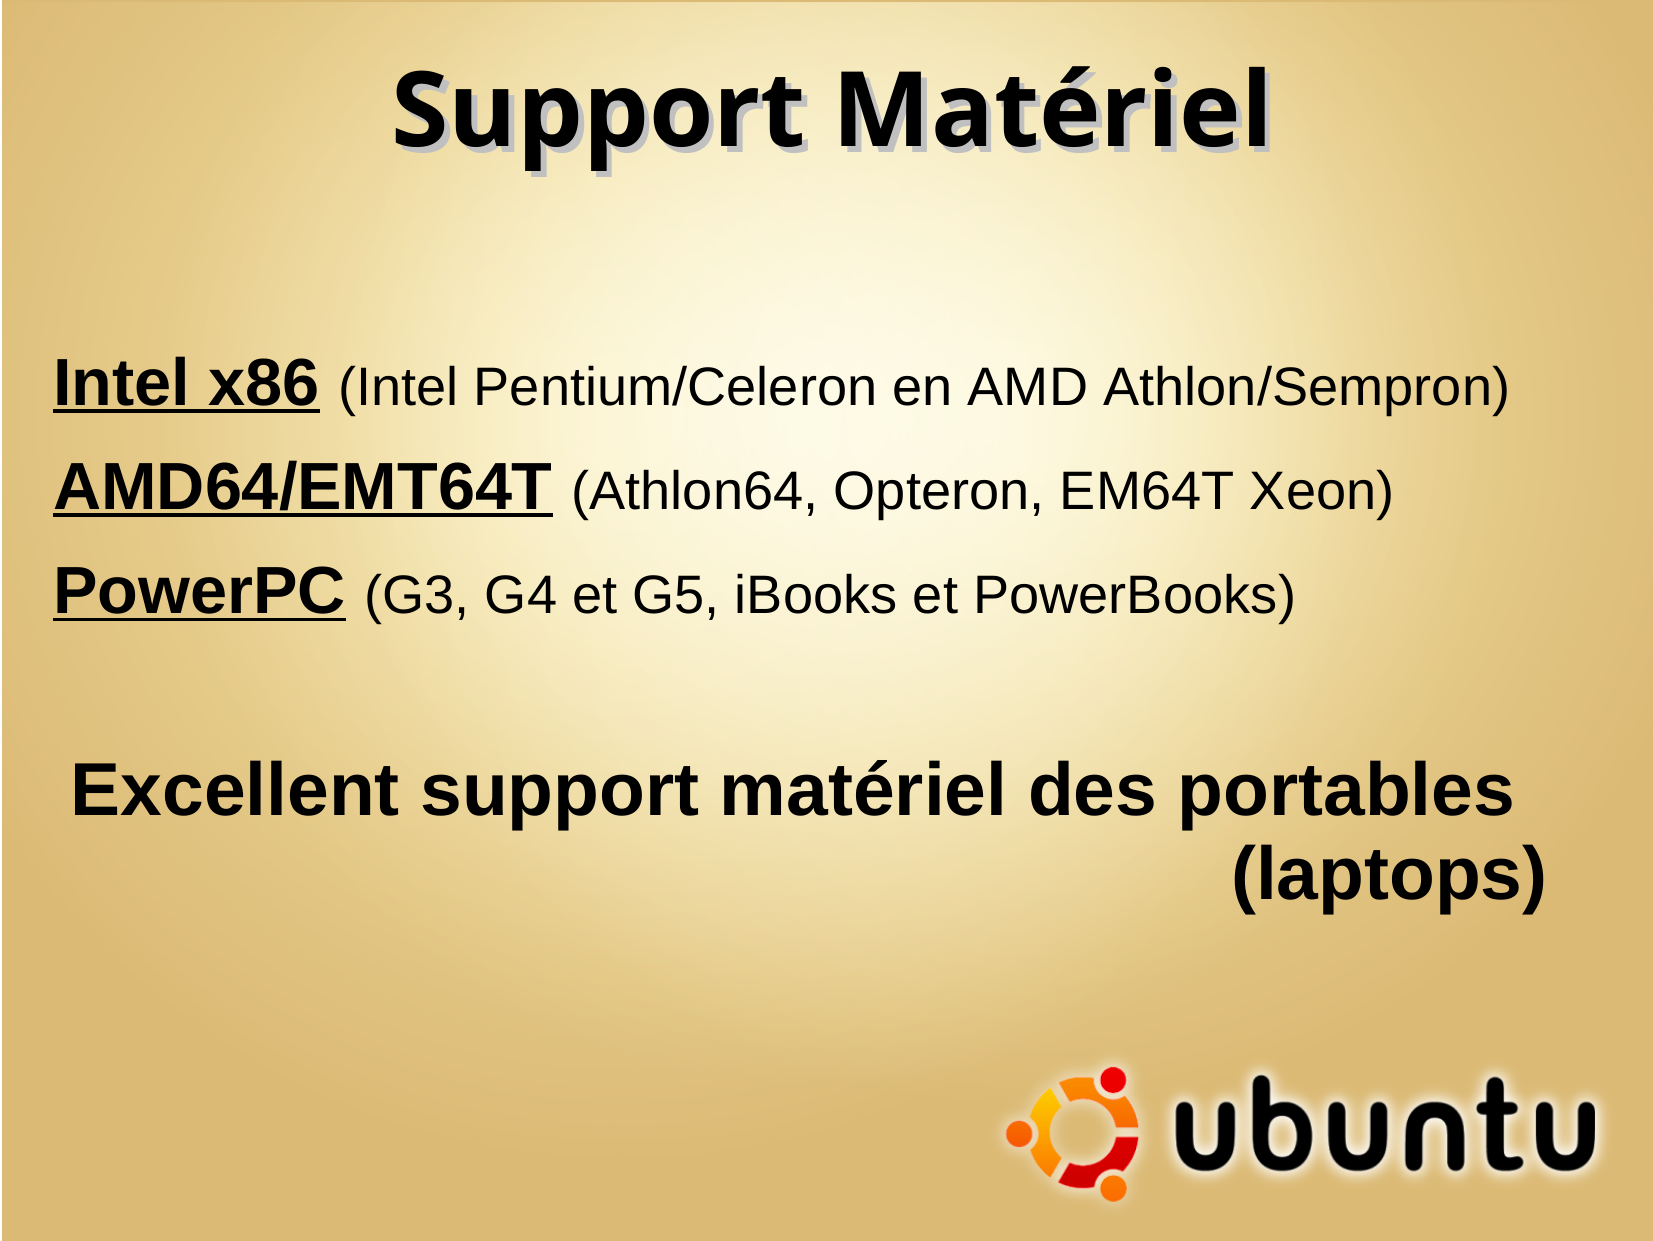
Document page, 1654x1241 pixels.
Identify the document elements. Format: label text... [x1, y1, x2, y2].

list Intel x86 (Intel Pentium/Celeron en AMD Athlon/Sempron) AMD64/EMT64T (Athlon64, Opteron, EM64T Xeon) PowerPC (G3, G4 et G5, iBooks et PowerBooks) Excellent support matériel des portables (laptops) [53, 344, 1625, 982]
title Support Matériel [88, 34, 1577, 178]
picture [2, 0, 1654, 1241]
